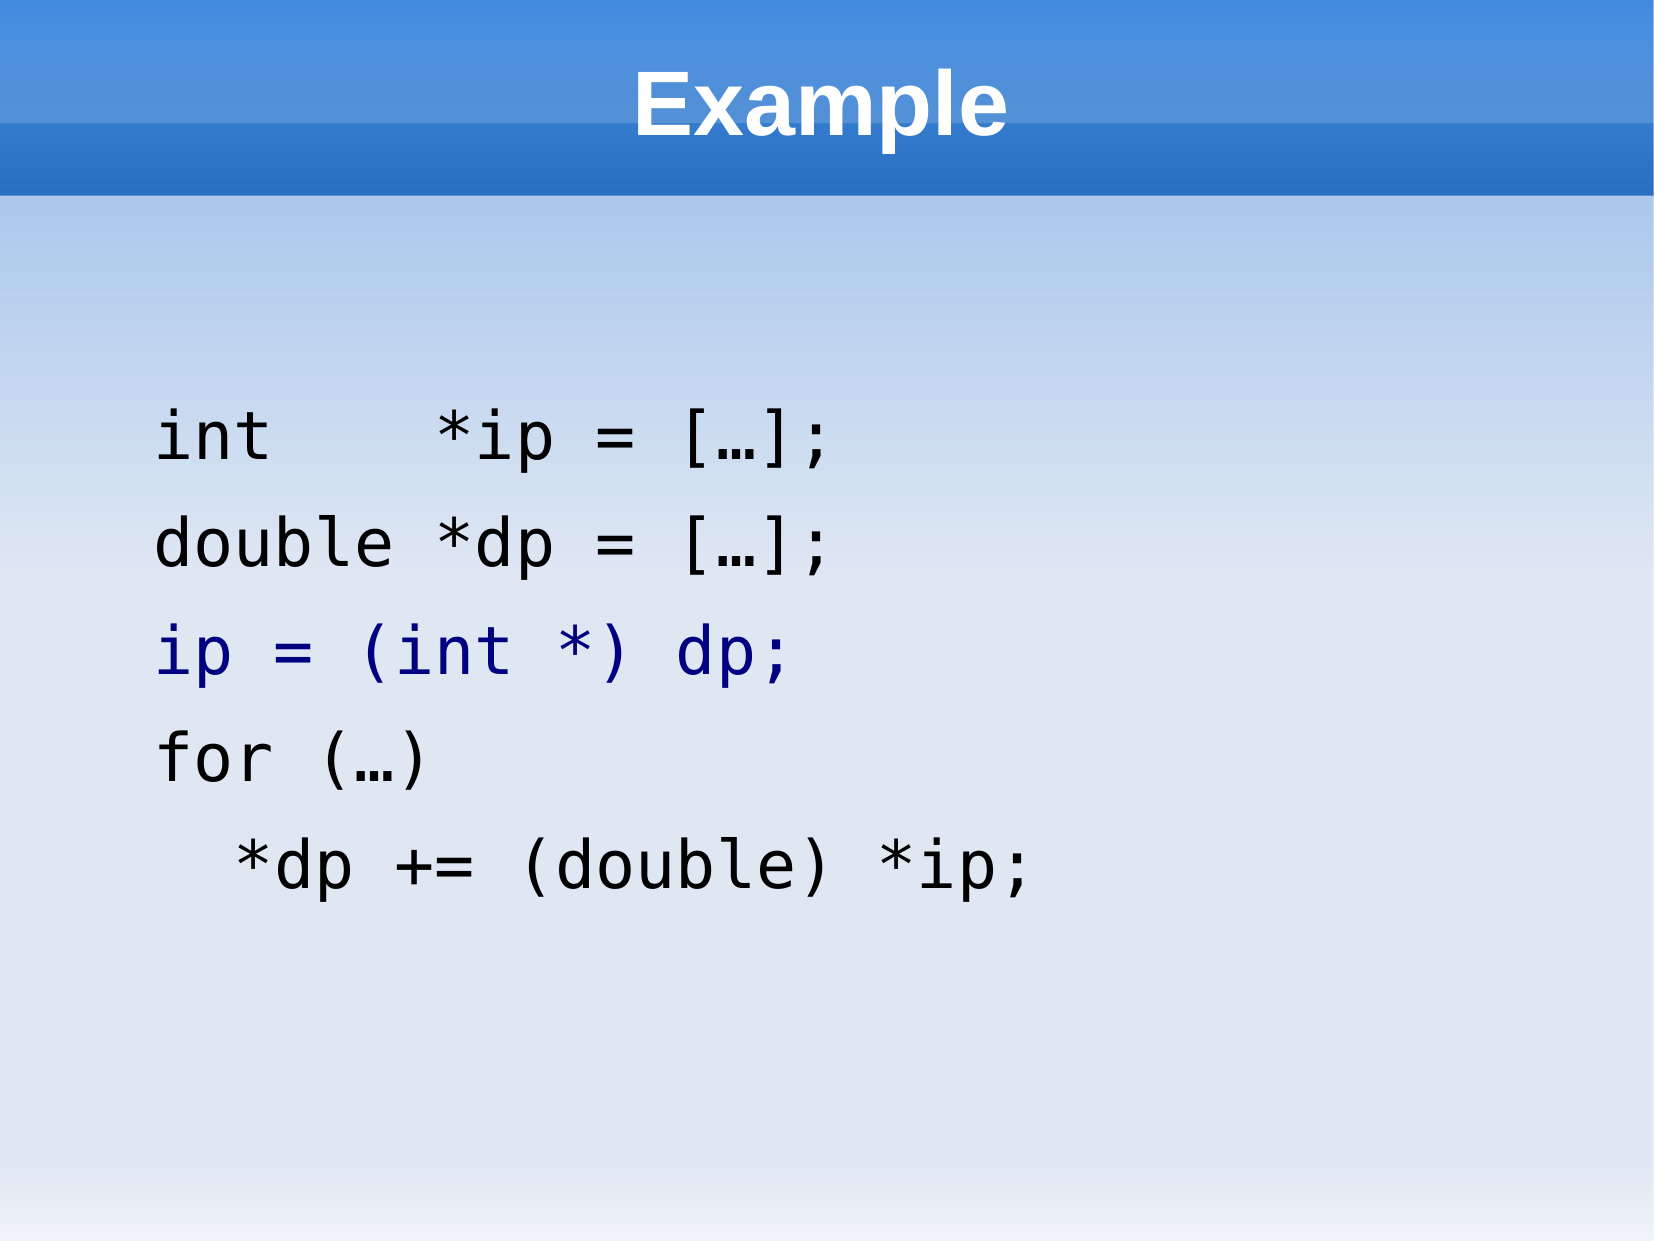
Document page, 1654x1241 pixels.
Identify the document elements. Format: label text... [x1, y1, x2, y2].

list int *ip = […]; double *dp = […]; ip = (int *) dp; for (…) *dp += (double) *ip; [82, 290, 1571, 1109]
title Example [76, 0, 1565, 208]
picture [0, 0, 1654, 1241]
